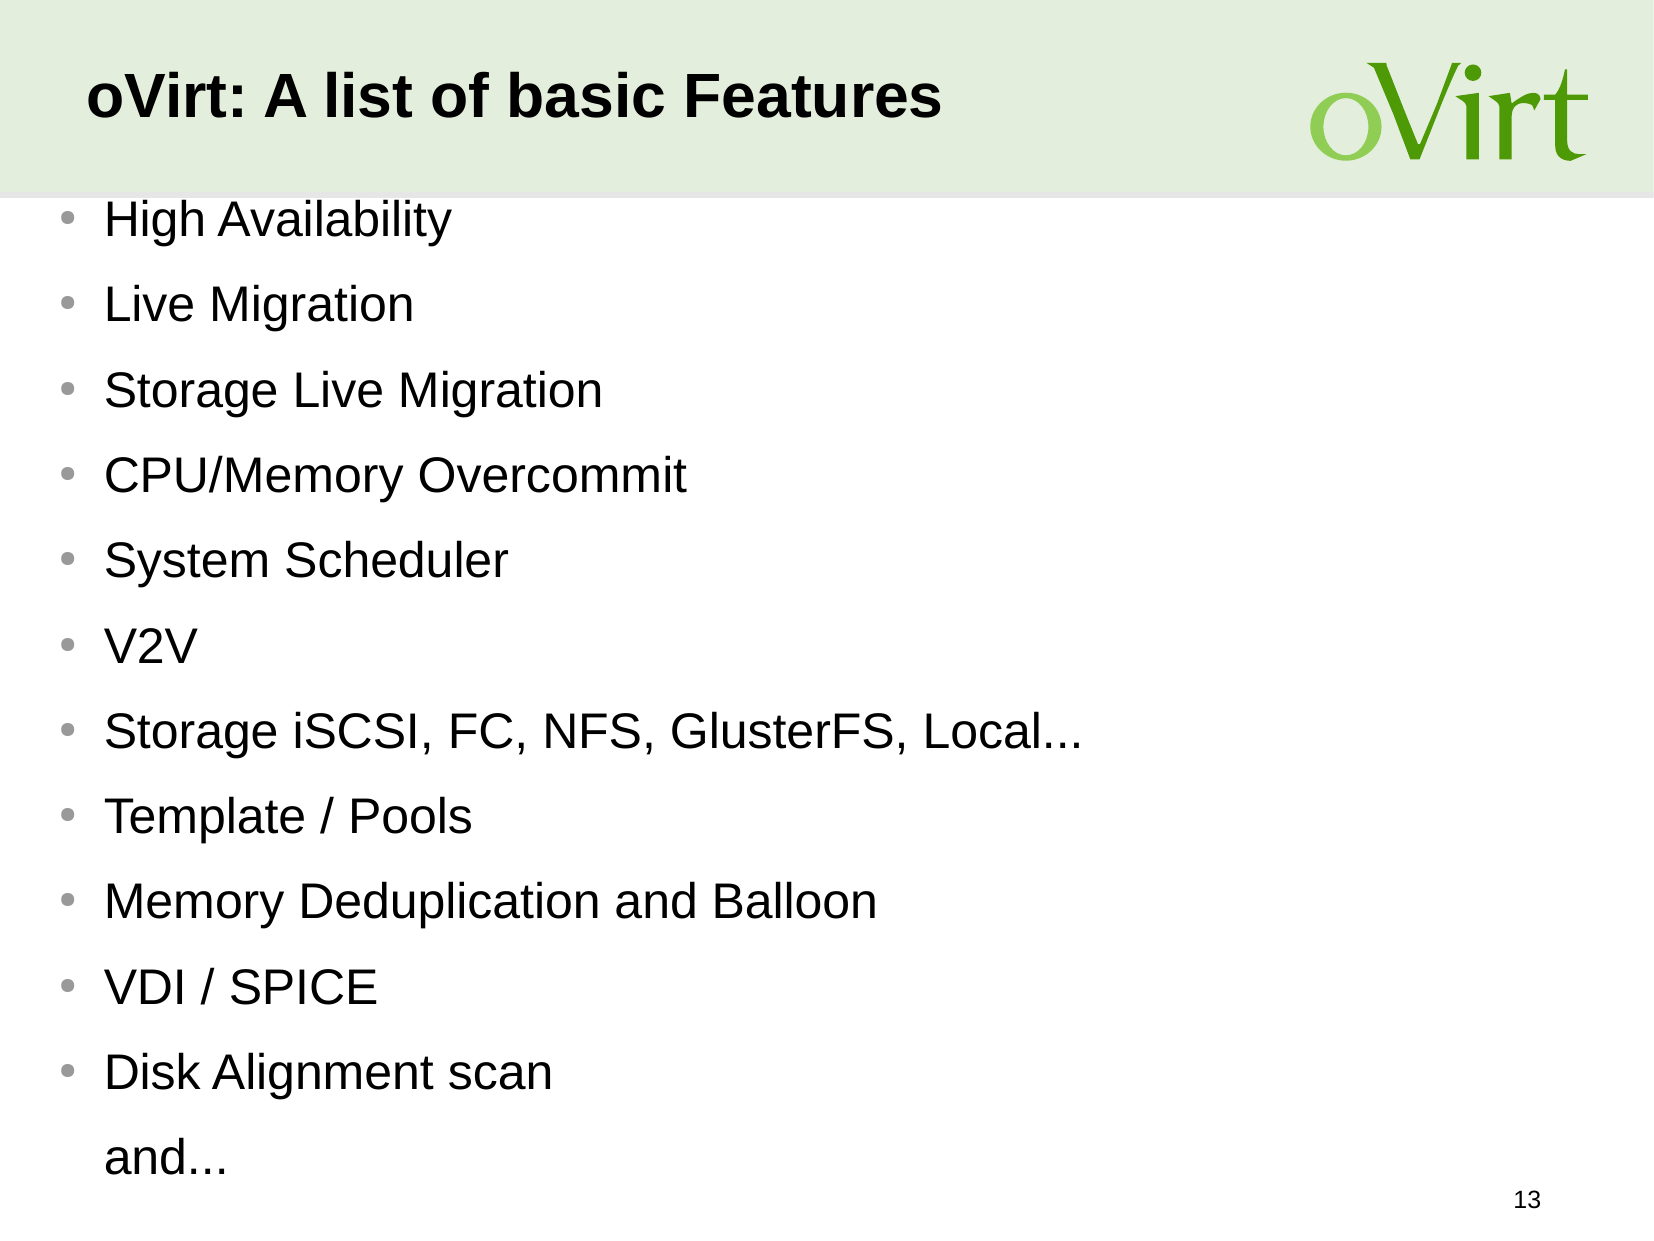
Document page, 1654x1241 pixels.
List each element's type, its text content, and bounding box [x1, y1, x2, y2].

title oVirt: A list of basic Features [86, 36, 1307, 191]
list High Availability Live Migration Storage Live Migration CPU/Memory Overcommit System Scheduler V2V Storage iSCSI, FC, NFS, GlusterFS, Local... Template / Pools Memory Deduplication and Balloon VDI / SPICE Disk Alignment scan and... [43, 191, 1551, 1186]
